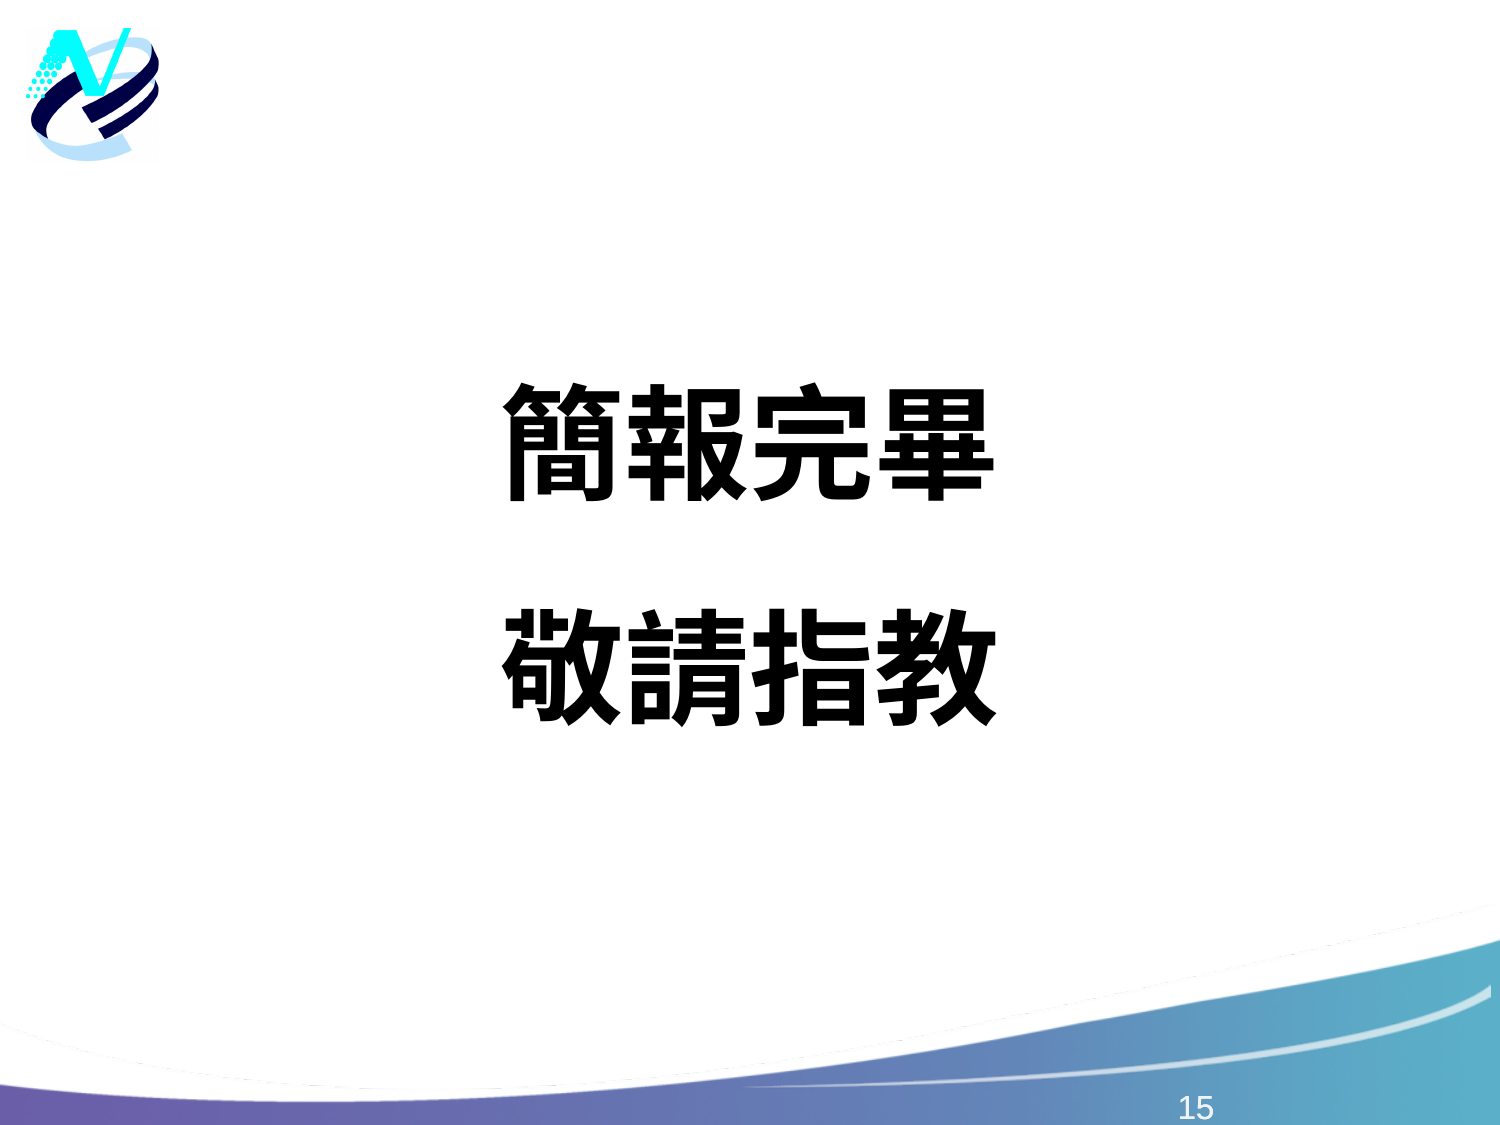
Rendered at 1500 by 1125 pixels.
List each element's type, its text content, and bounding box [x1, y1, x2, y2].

title 簡報完畢 敬請指教 [0, 198, 1500, 773]
